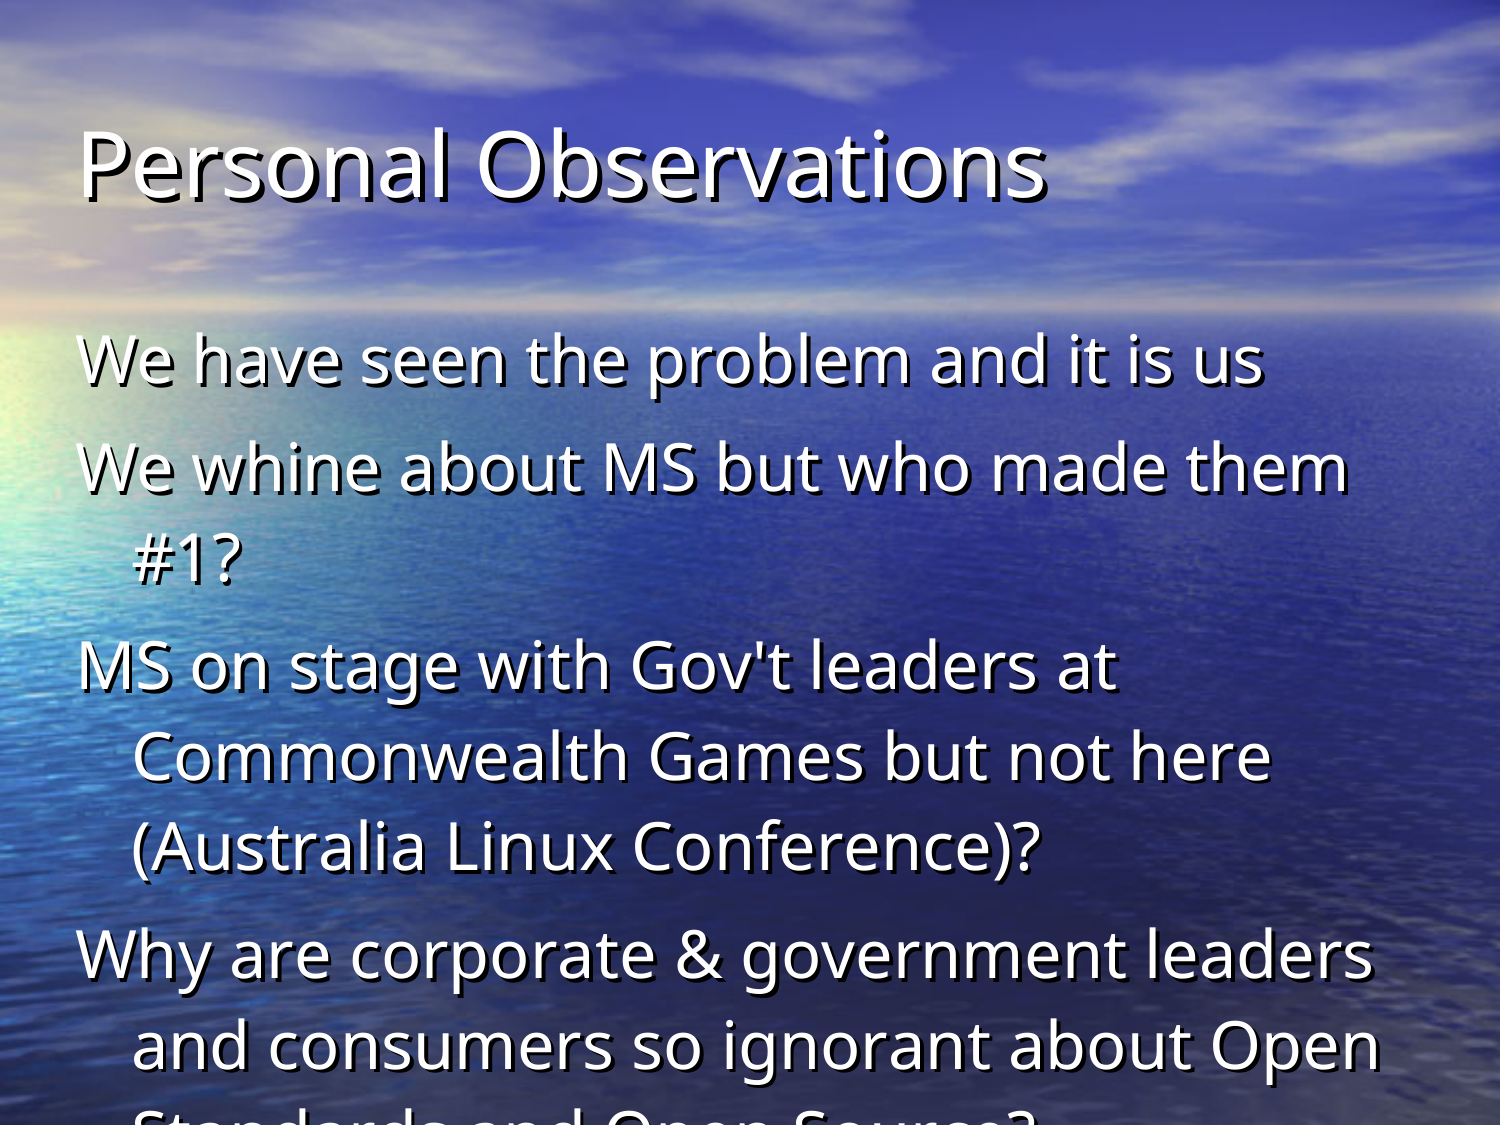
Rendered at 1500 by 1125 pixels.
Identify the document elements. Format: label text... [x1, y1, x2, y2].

list We have seen the problem and it is us We whine about MS but who made them #1? MS on stage with Gov't leaders at Commonwealth Games but not here (Australia Linux Conference)? Why are corporate & government leaders and consumers so ignorant about Open Standards and Open Source? [75, 312, 1426, 1083]
picture [621, 1120, 643, 1125]
picture [0, 0, 1500, 1125]
title Personal Observations [75, 47, 1426, 276]
